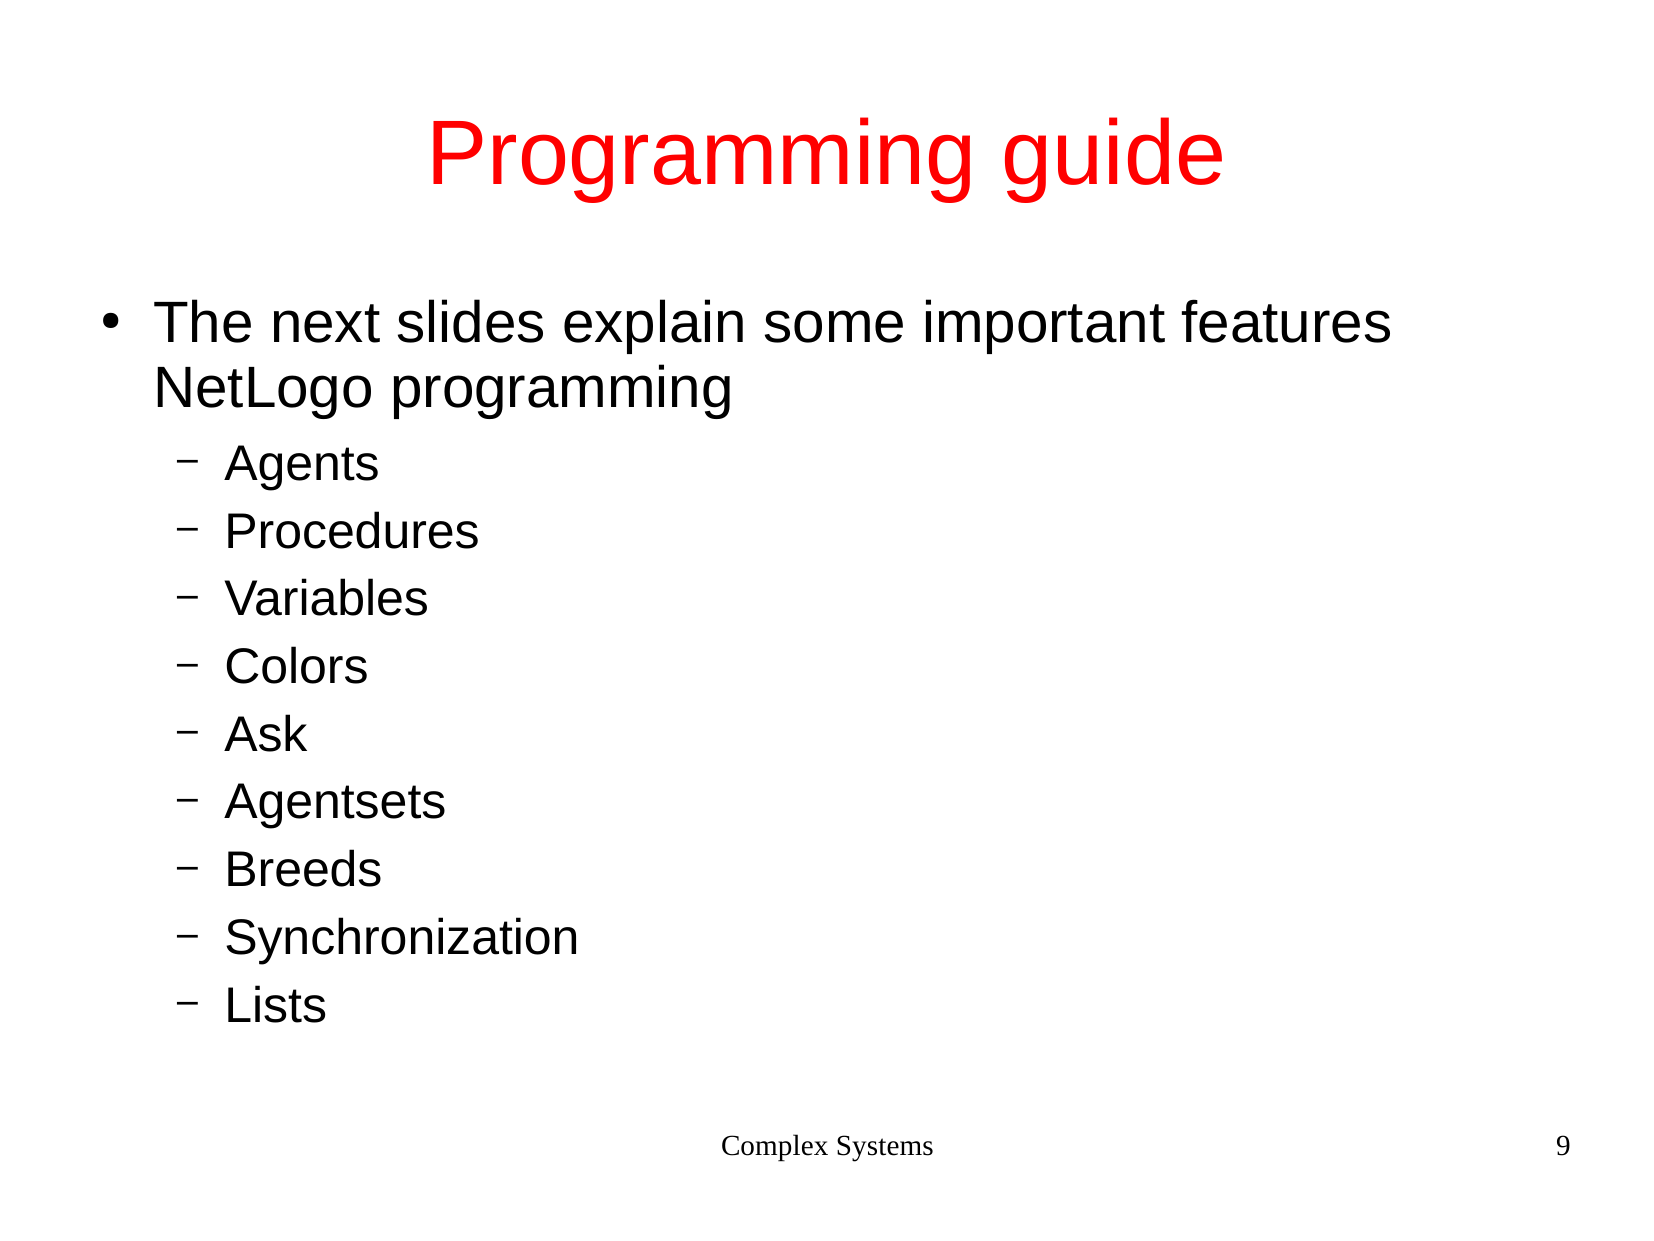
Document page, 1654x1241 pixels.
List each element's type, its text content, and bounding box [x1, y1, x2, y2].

list The next slides explain some important features NetLogo programming Agents Procedures Variables Colors Ask Agentsets Breeds Synchronization Lists [82, 290, 1571, 1109]
title Programming guide [82, 49, 1571, 257]
